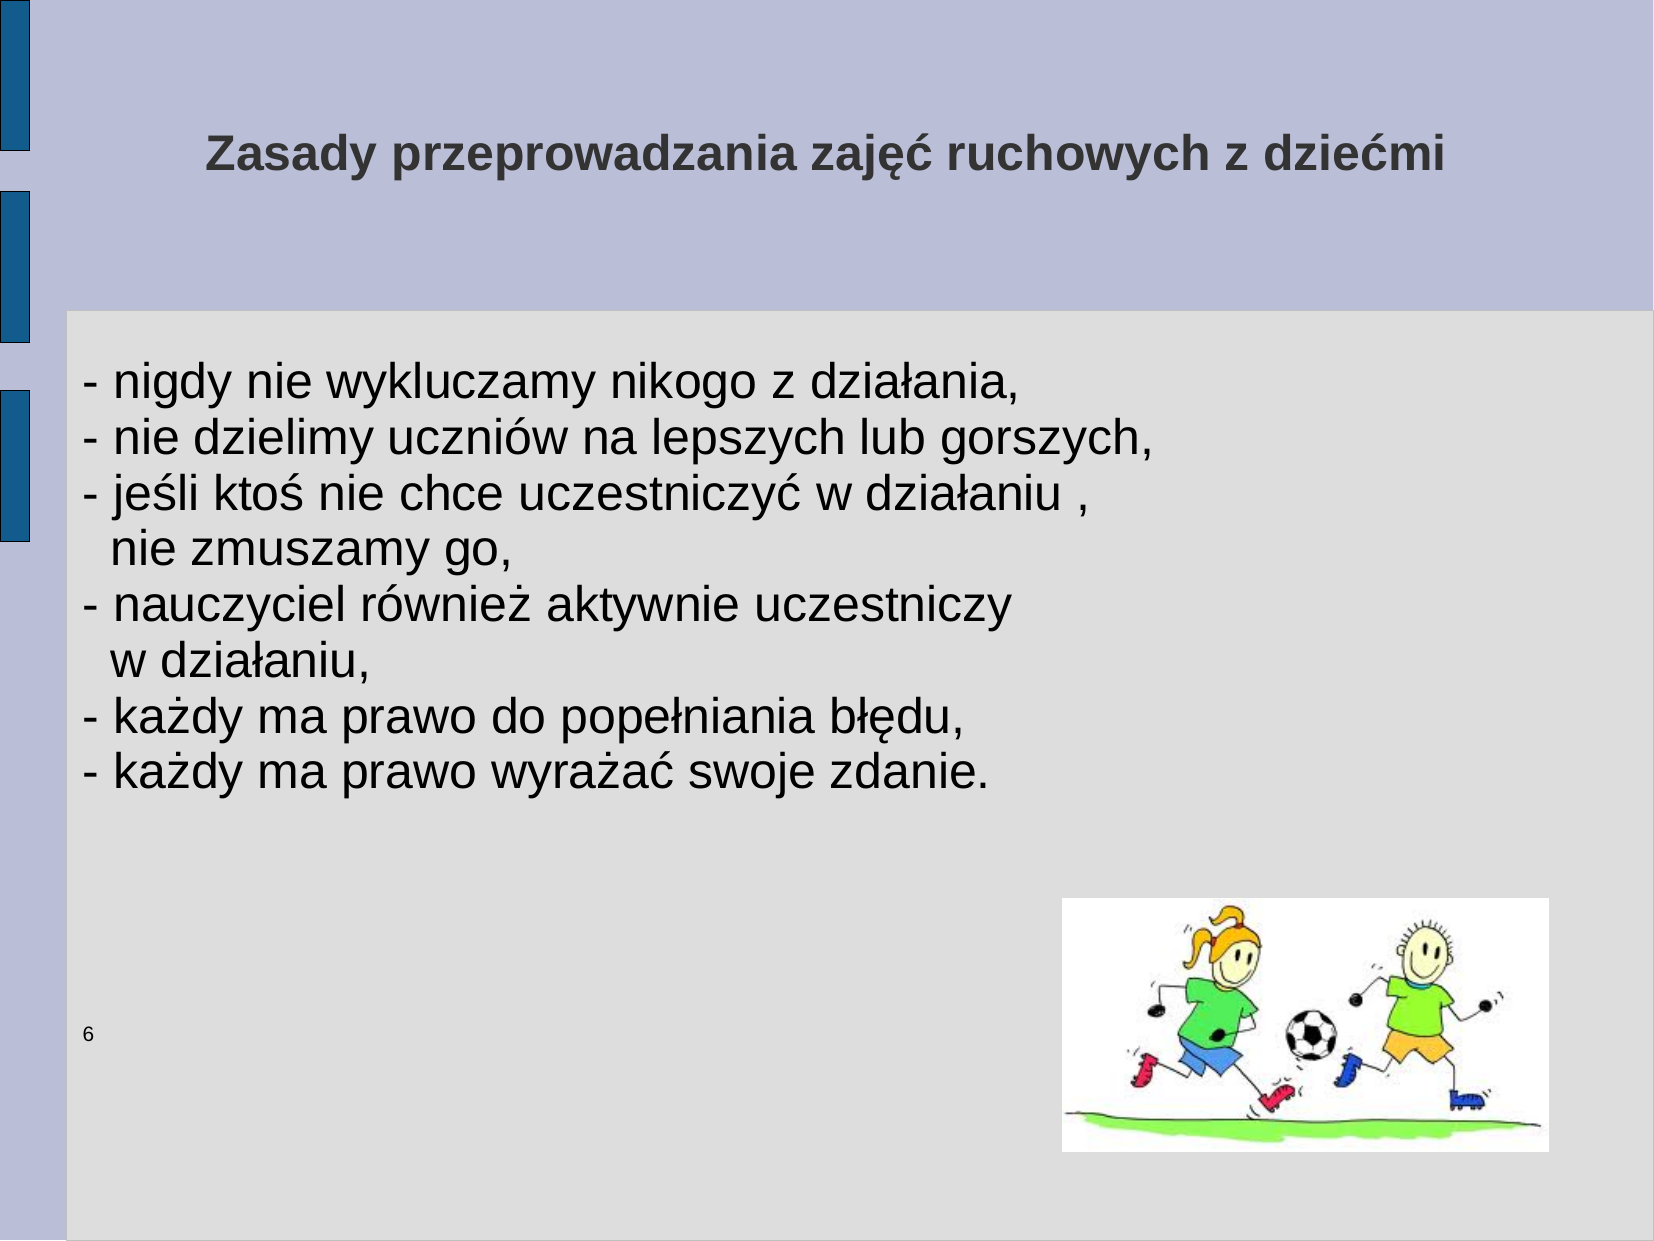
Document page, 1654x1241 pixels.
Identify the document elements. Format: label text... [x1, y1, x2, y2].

title Zasady przeprowadzania zajęć ruchowych z dziećmi [82, 49, 1571, 257]
subtitle - nigdy nie wykluczamy nikogo z działania, - nie dzielimy uczniów na lepszych lub gorszych, - jeśli ktoś nie chce uczestniczyć w działaniu , nie zmuszamy go, - nauczyciel również aktywnie uczestniczy w działaniu, - każdy ma prawo do popełniania błędu, - każdy ma prawo wyrażać swoje zdanie. 6 [82, 290, 1571, 1109]
picture [1062, 898, 1549, 1152]
